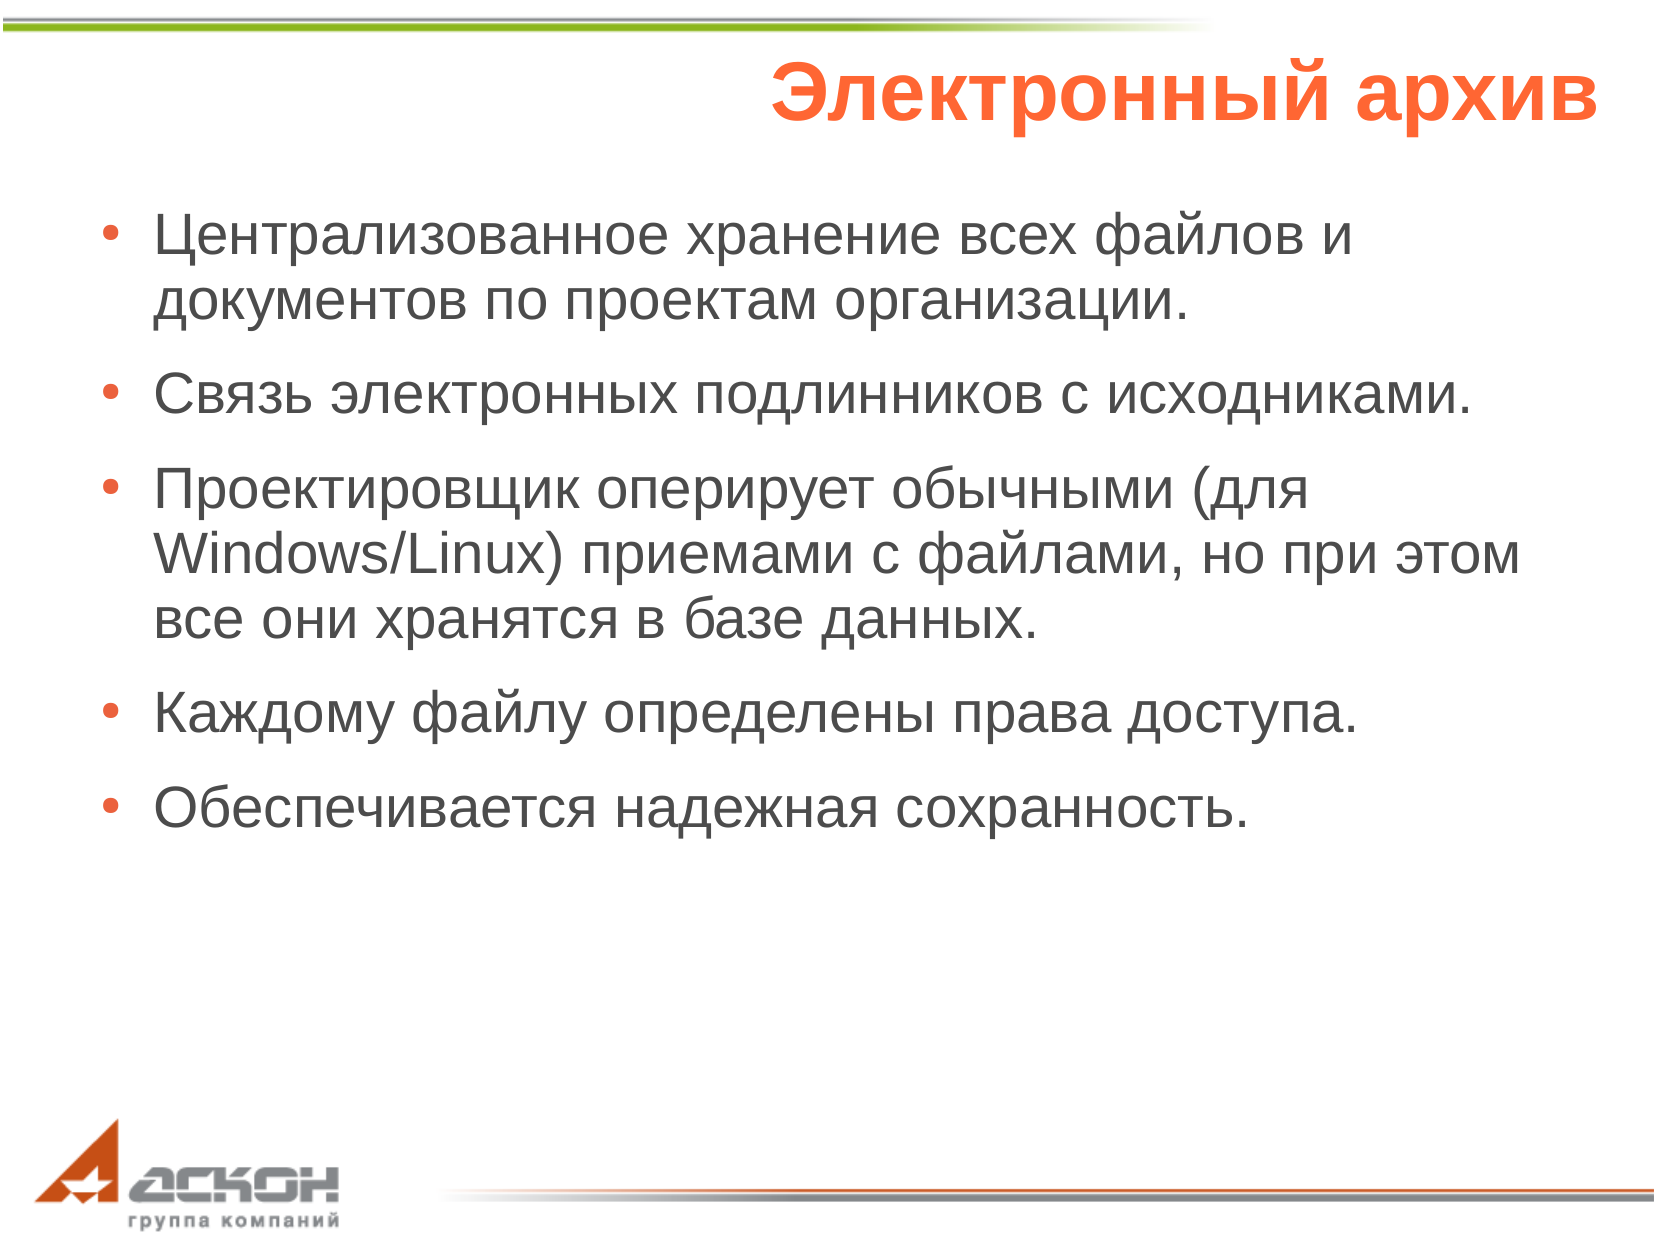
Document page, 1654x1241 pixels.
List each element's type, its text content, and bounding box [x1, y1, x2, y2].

list Централизованное хранение всех файлов и документов по проектам организации. Связь электронных подлинников с исходниками. Проектировщик оперирует обычными (для Windows/Linux) приемами с файлами, но при этом все они хранятся в базе данных. Каждому файлу определены права доступа. Обеспечивается надежная сохранность. [82, 201, 1571, 1020]
picture [3, 0, 1654, 1241]
title Электронный архив [112, 22, 1601, 162]
